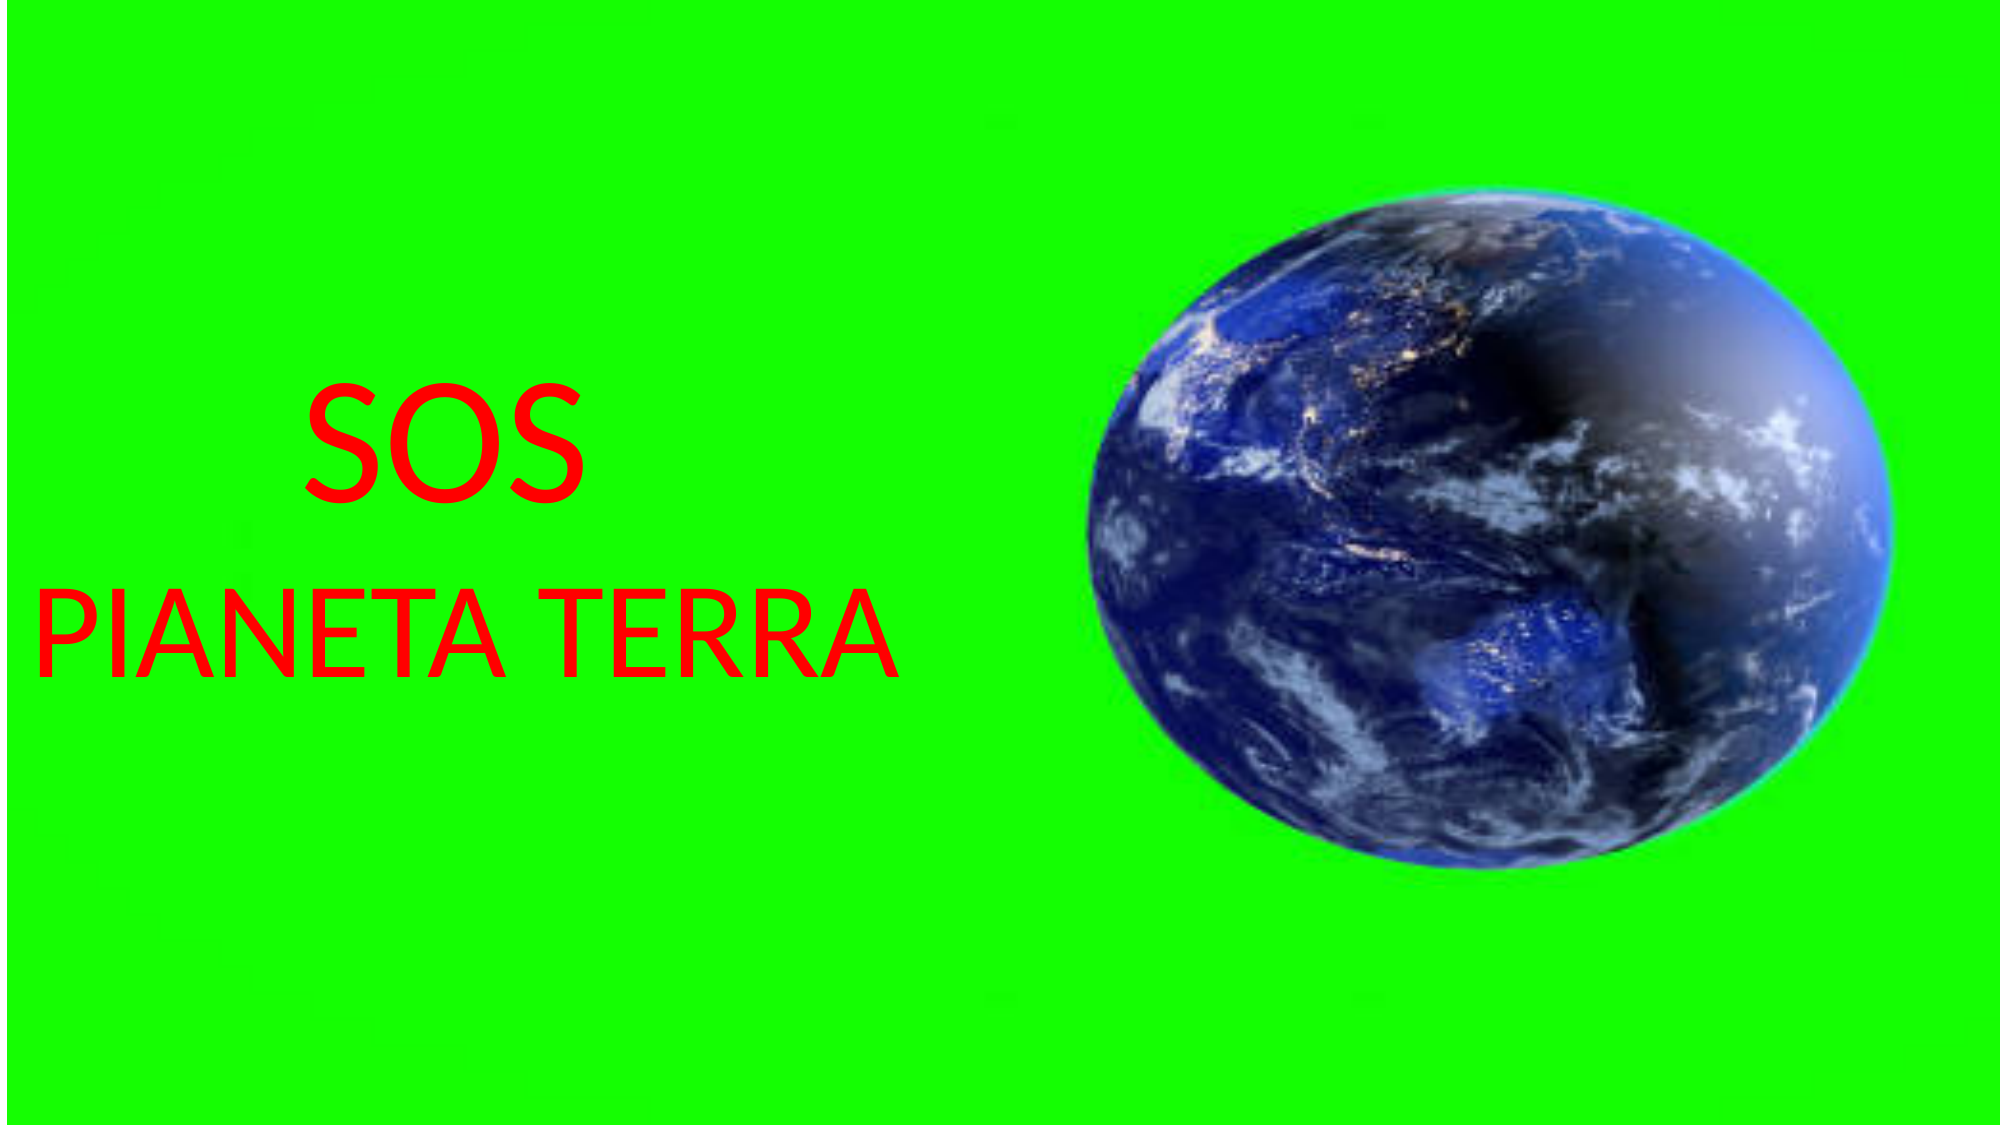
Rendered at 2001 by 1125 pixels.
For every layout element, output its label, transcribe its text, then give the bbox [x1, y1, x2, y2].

picture [7, 0, 2000, 1125]
text_box SOS PIANETA TERRA [15, 312, 976, 716]
